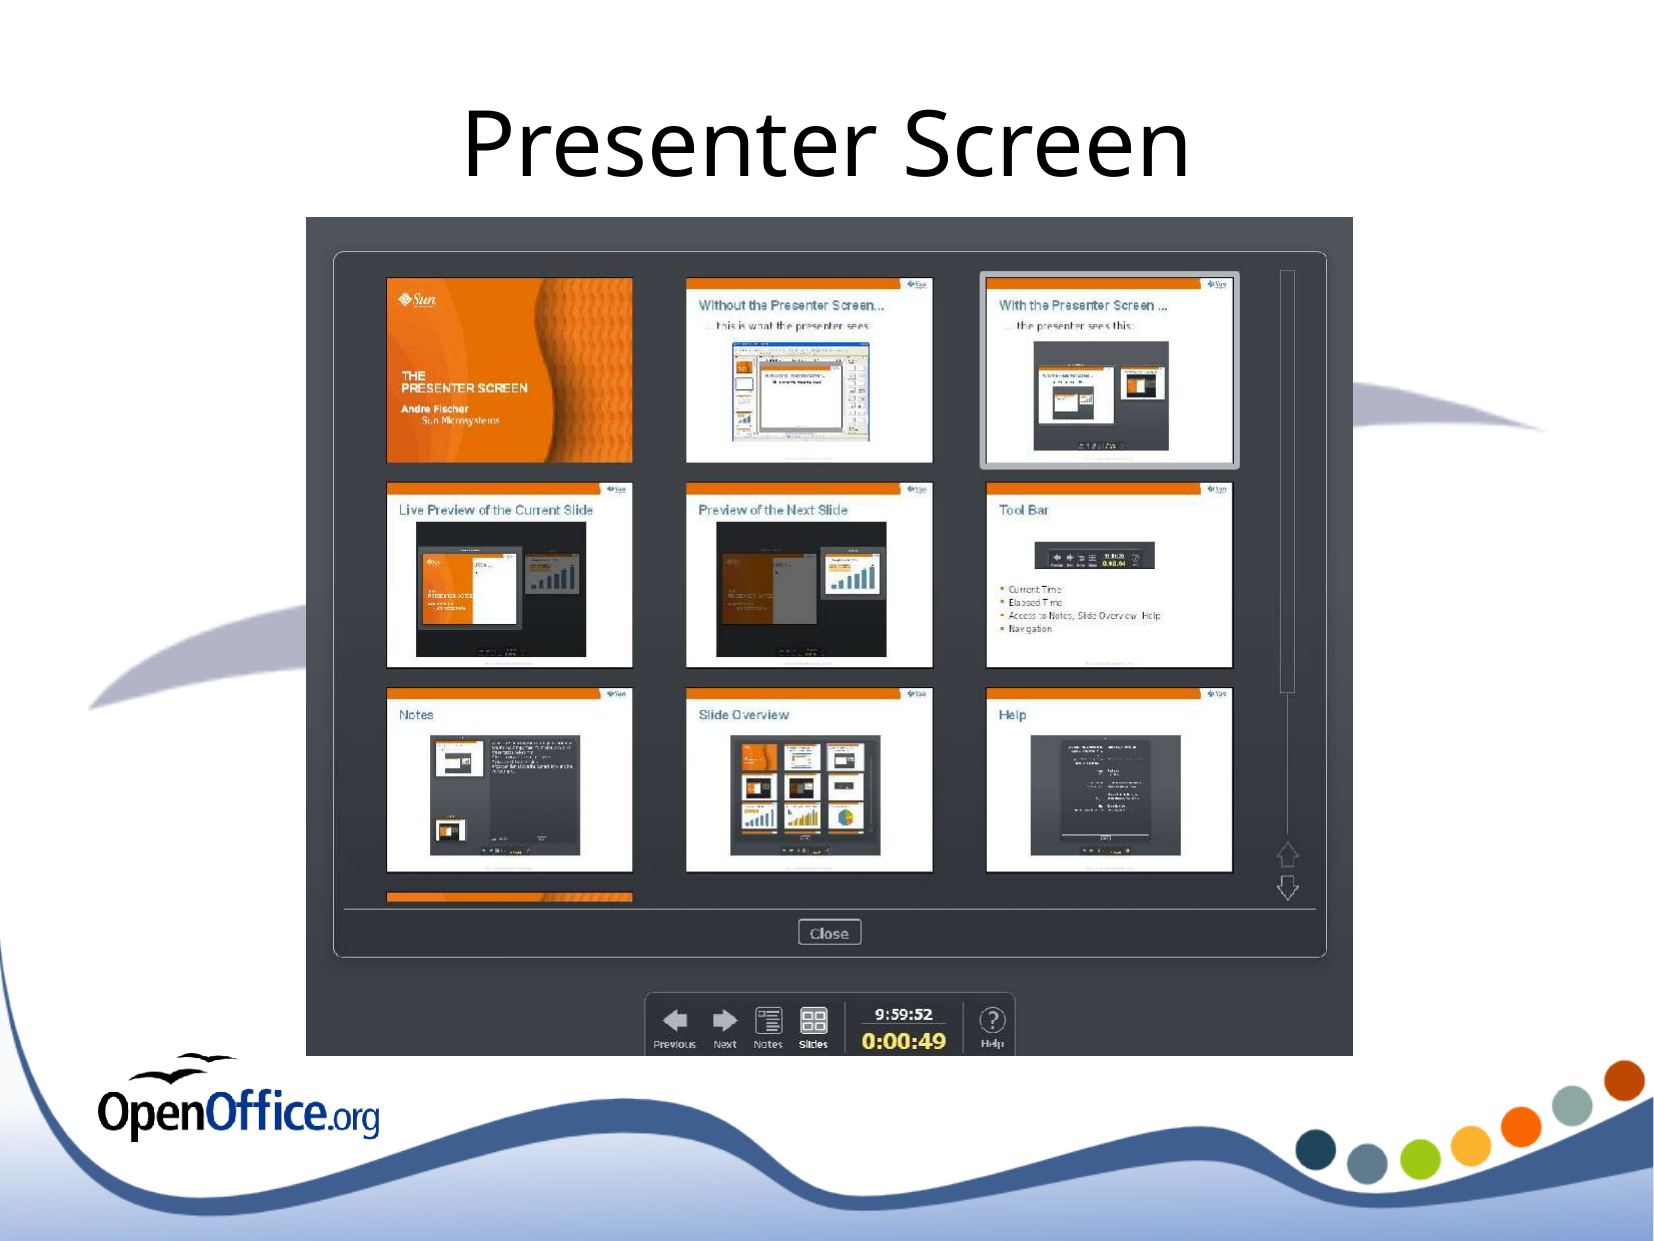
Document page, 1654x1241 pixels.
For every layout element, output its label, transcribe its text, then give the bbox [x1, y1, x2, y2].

picture [0, 217, 1654, 1241]
title Presenter Screen [82, 37, 1571, 245]
